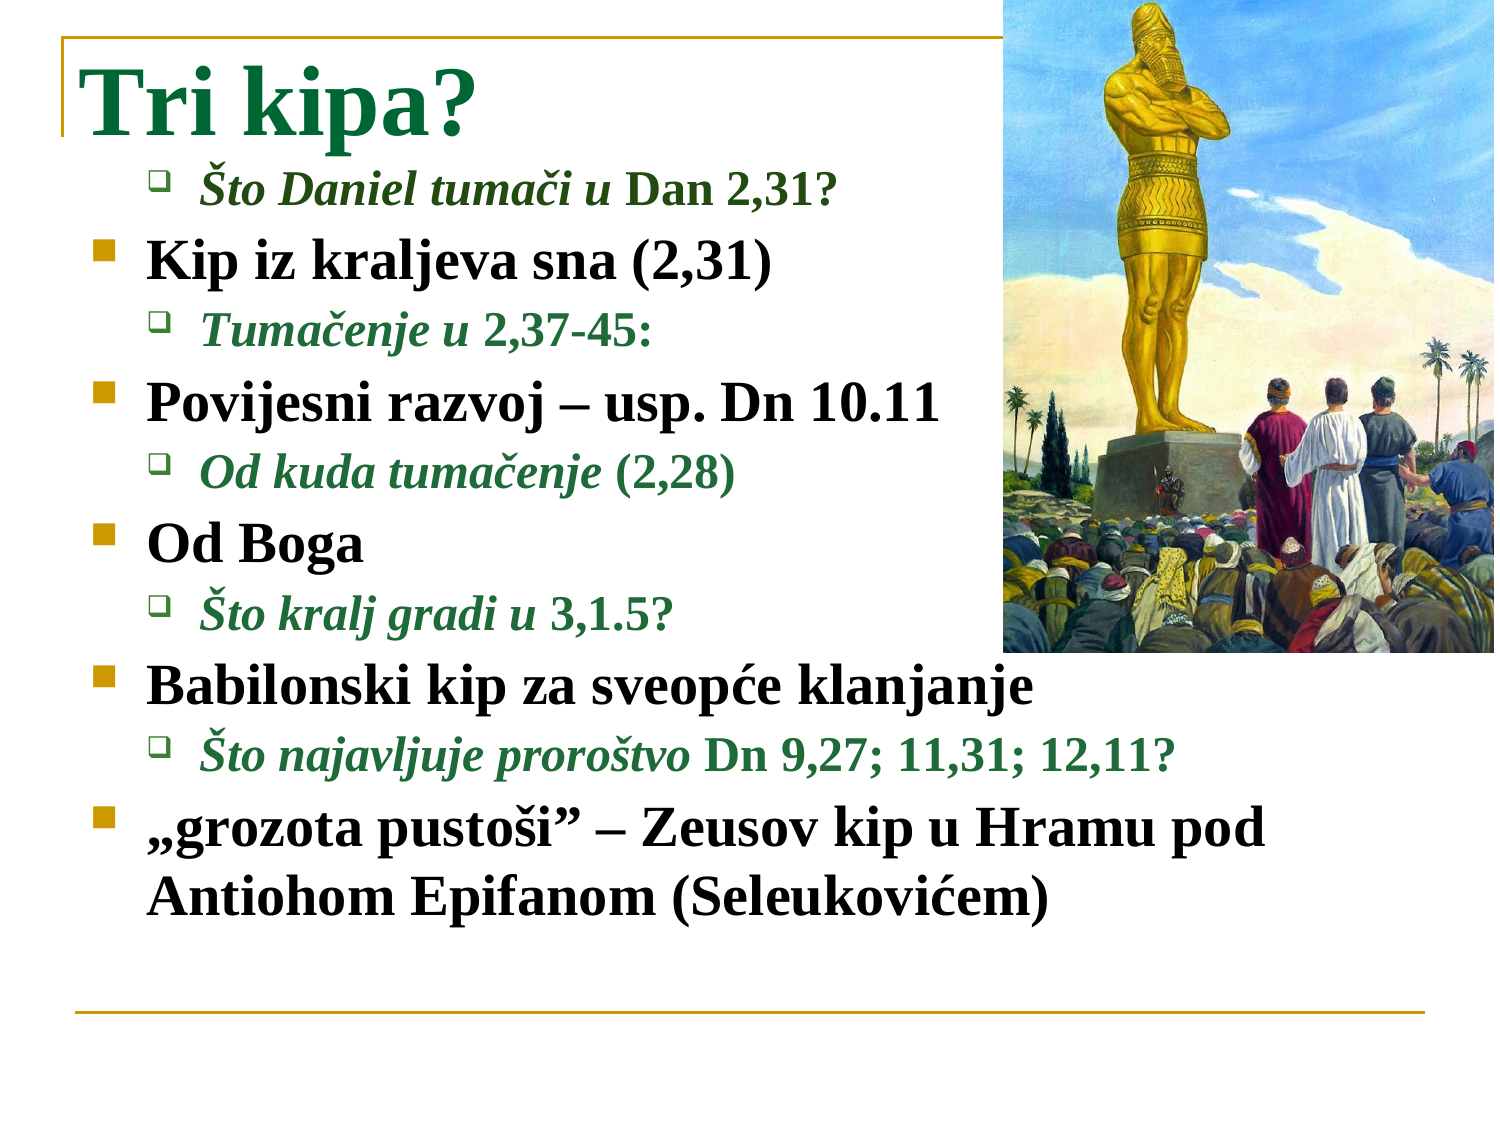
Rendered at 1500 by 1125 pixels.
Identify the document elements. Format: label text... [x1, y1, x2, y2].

list Što Daniel tumači u Dan 2,31? Kip iz kraljeva sna (2,31) Tumačenje u 2,37-45: Povijesni razvoj – usp. Dn 10.11 Od kuda tumačenje (2,28) Od Boga Što kralj gradi u 3,1.5? Babilonski kip za sveopće klanjanje Što najavljuje proroštvo Dn 9,27; 11,31; 12,11? „grozota pustoši” – Zeusov kip u Hramu pod Antiohom Epifanom (Seleukovićem) [74, 147, 1500, 1006]
picture [1003, 0, 1494, 653]
title Tri kipa? [63, 27, 1003, 215]
